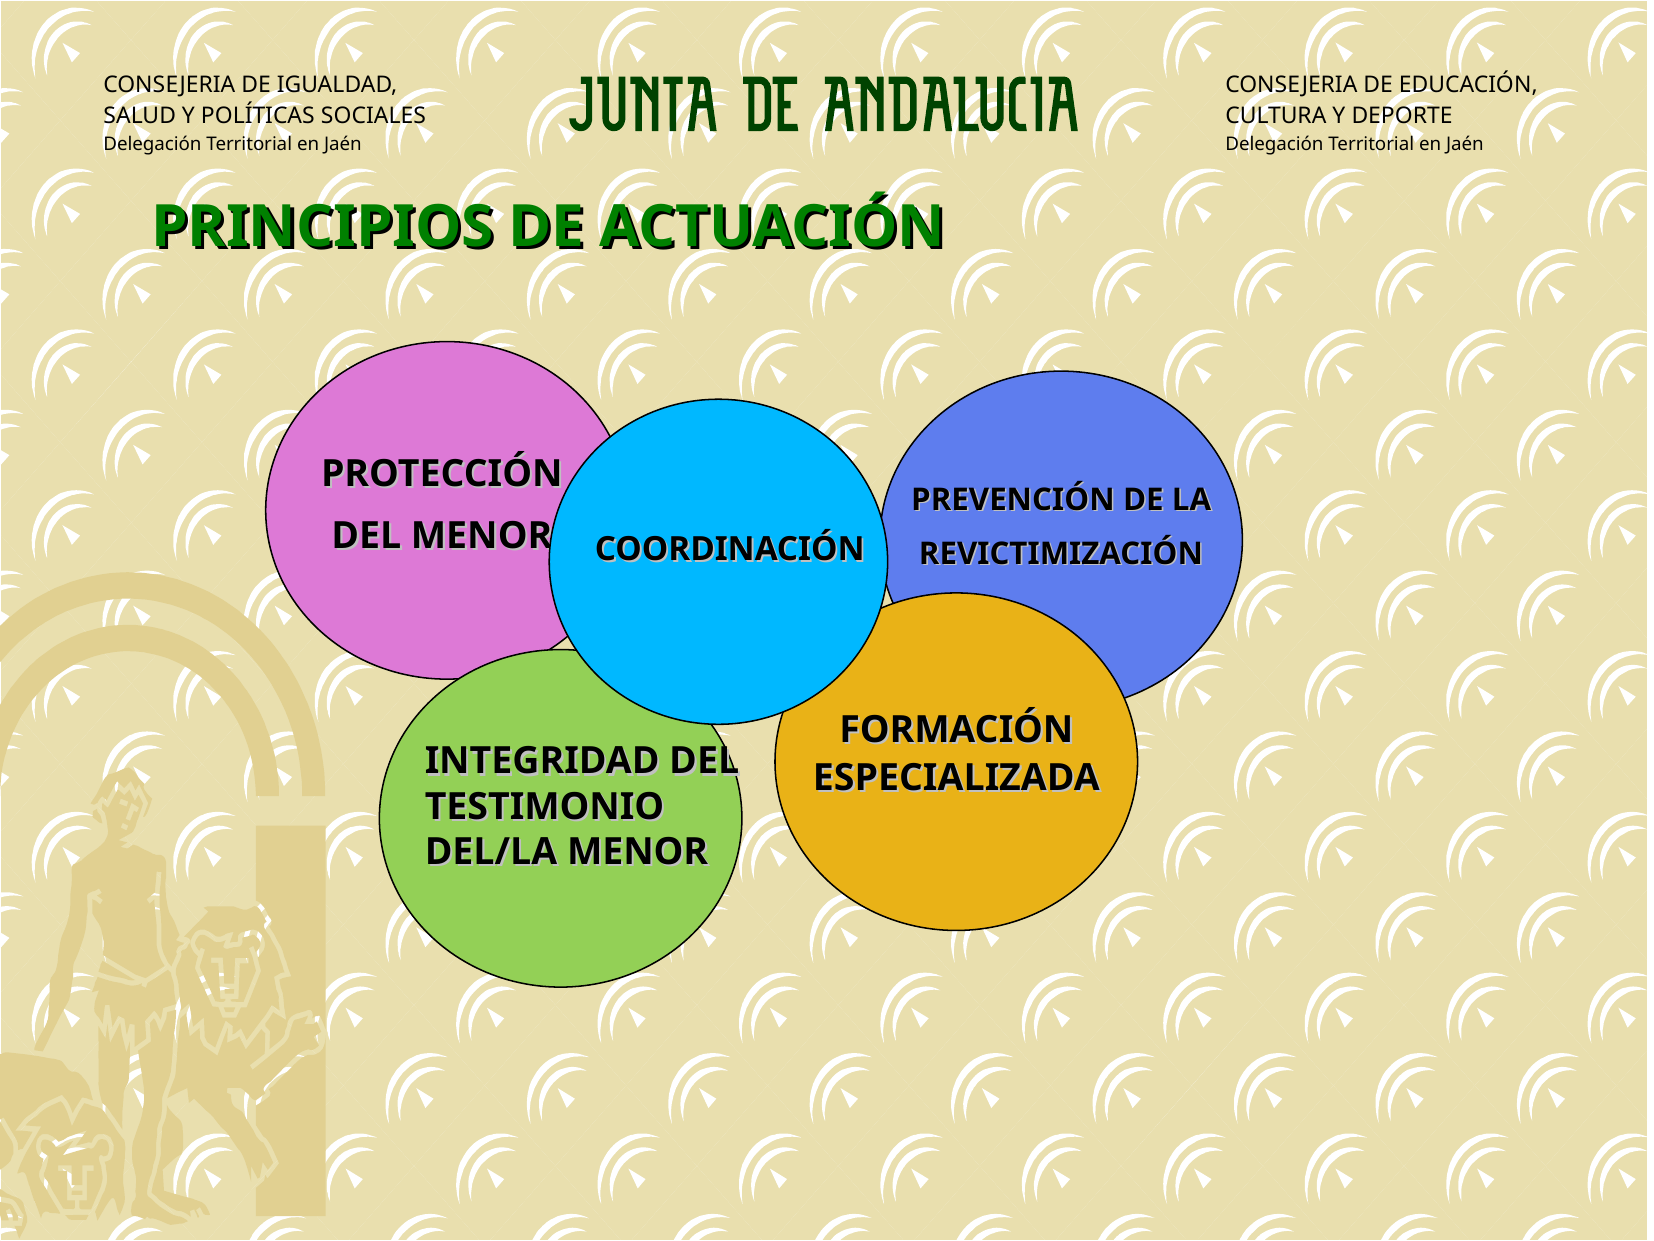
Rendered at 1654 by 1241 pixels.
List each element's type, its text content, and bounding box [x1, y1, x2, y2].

text_box [276, 341, 1238, 725]
picture [0, 0, 1647, 1241]
text_box CONSEJERIA DE EDUCACIÓN, CULTURA Y DEPORTE Delegación Territorial en Jaén [1210, 60, 1575, 148]
text_box [895, 371, 1227, 471]
text_box PREVENCIÓN DE LA REVICTIMIZACIÓN [860, 471, 1270, 580]
text_box PROTECCIÓN DEL MENOR [265, 441, 604, 567]
text_box [397, 892, 724, 988]
text_box [1133, 724, 1138, 800]
text_box [786, 822, 1126, 931]
text_box CONSEJERIA DE IGUALDAD, SALUD Y POLÍTICAS SOCIALES Delegación Territorial en Jaén [88, 60, 464, 148]
text_box FORMACIÓN ESPECIALIZADA [725, 680, 1133, 822]
text_box INTEGRIDAD DEL TESTIMONIO DEL/LA MENOR [354, 724, 755, 892]
text_box PRINCIPIOS DE ACTUACIÓN [136, 177, 1477, 263]
text_box COORDINACIÓN [560, 519, 900, 606]
